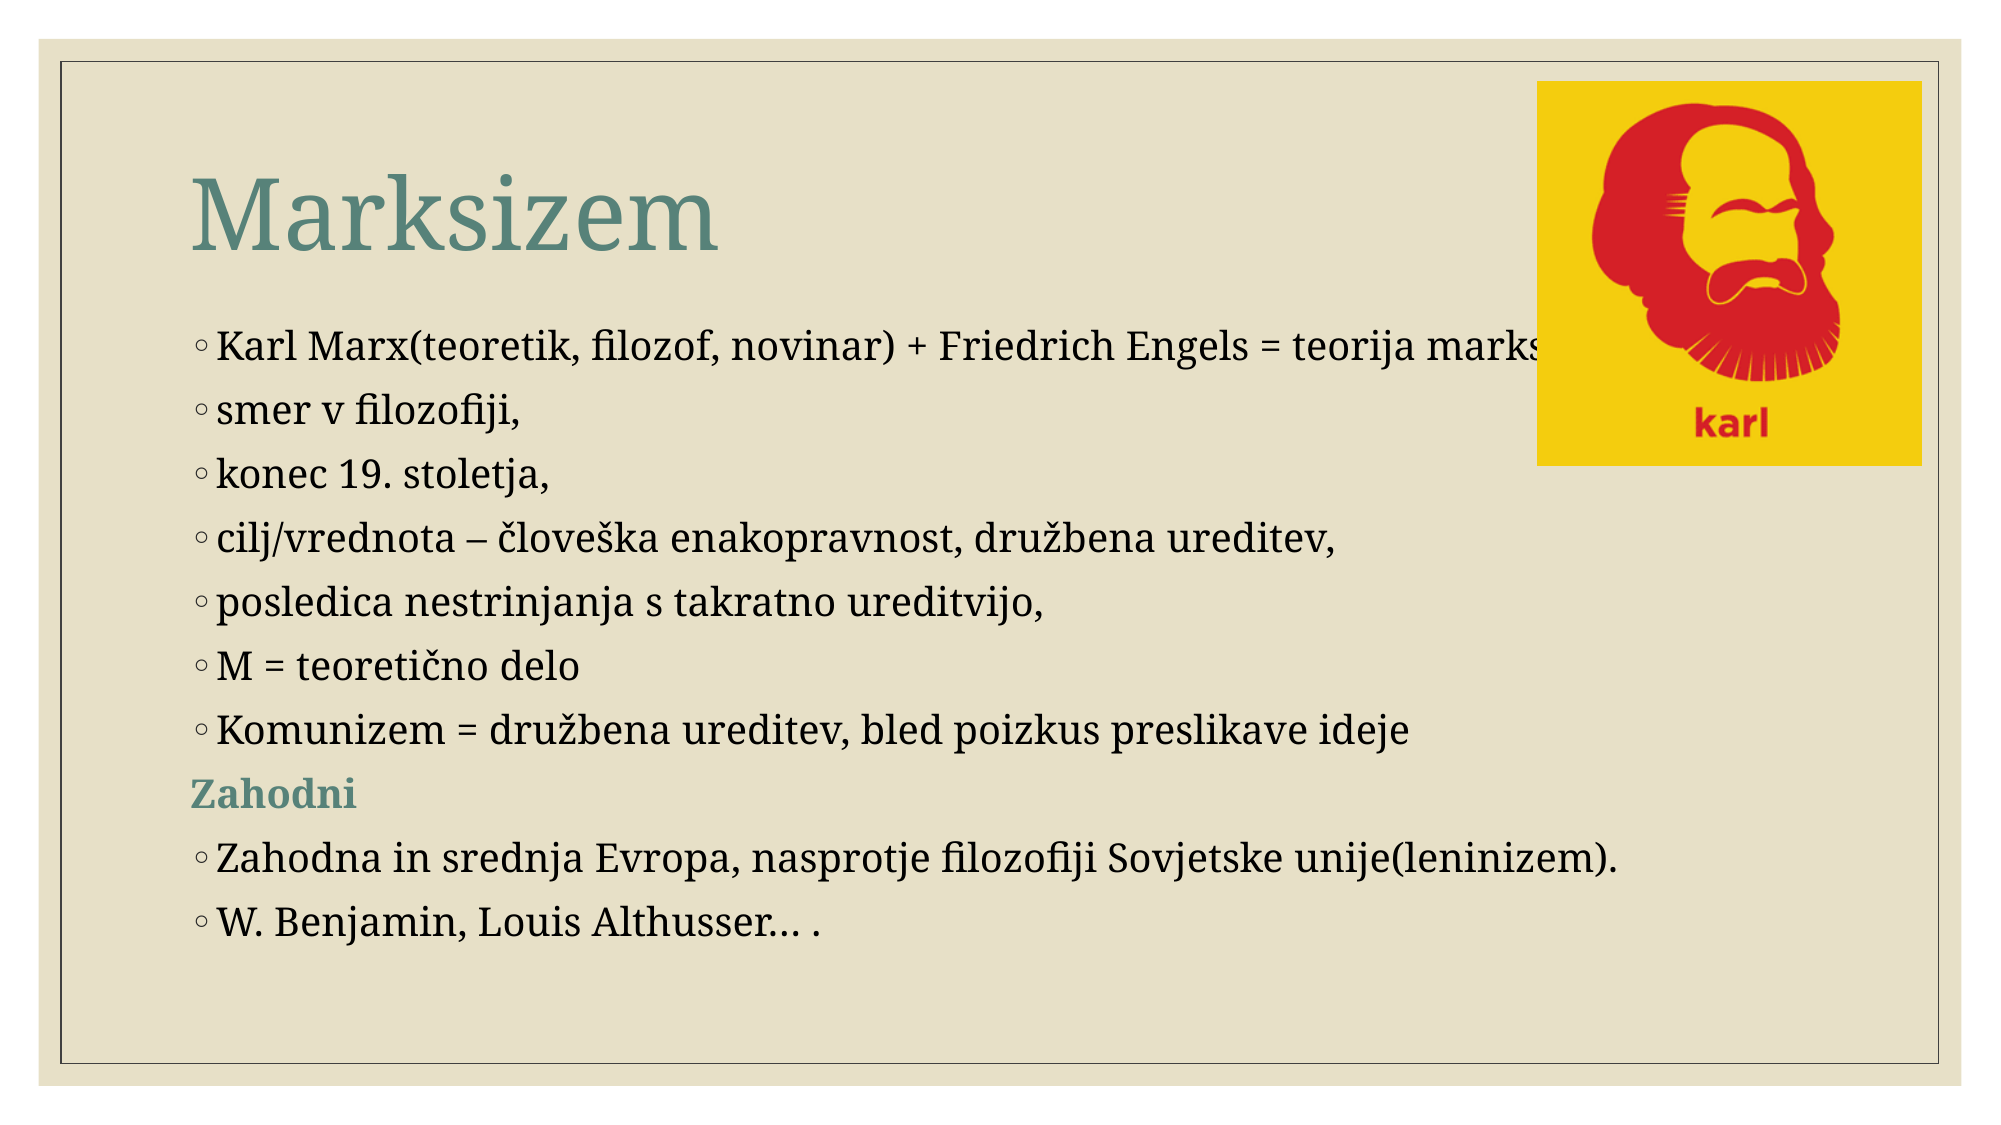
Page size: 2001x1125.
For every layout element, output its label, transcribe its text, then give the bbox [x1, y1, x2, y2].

picture [1537, 81, 1922, 466]
title Marksizem [174, 105, 1537, 313]
list Karl Marx(teoretik, filozof, novinar) + Friedrich Engels = teorija marksizma, smer v filozofiji, konec 19. stoletja, cilj/vrednota – človeška enakopravnost, družbena ureditev, posledica nestrinjanja s takratno ureditvijo, M = teoretično delo Komunizem = družbena ureditev, bled poizkus preslikave ideje Zahodni Zahodna in srednja Evropa, nasprotje filozofiji Sovjetske unije(leninizem). W. Benjamin, Louis Althusser… . [174, 313, 1825, 959]
